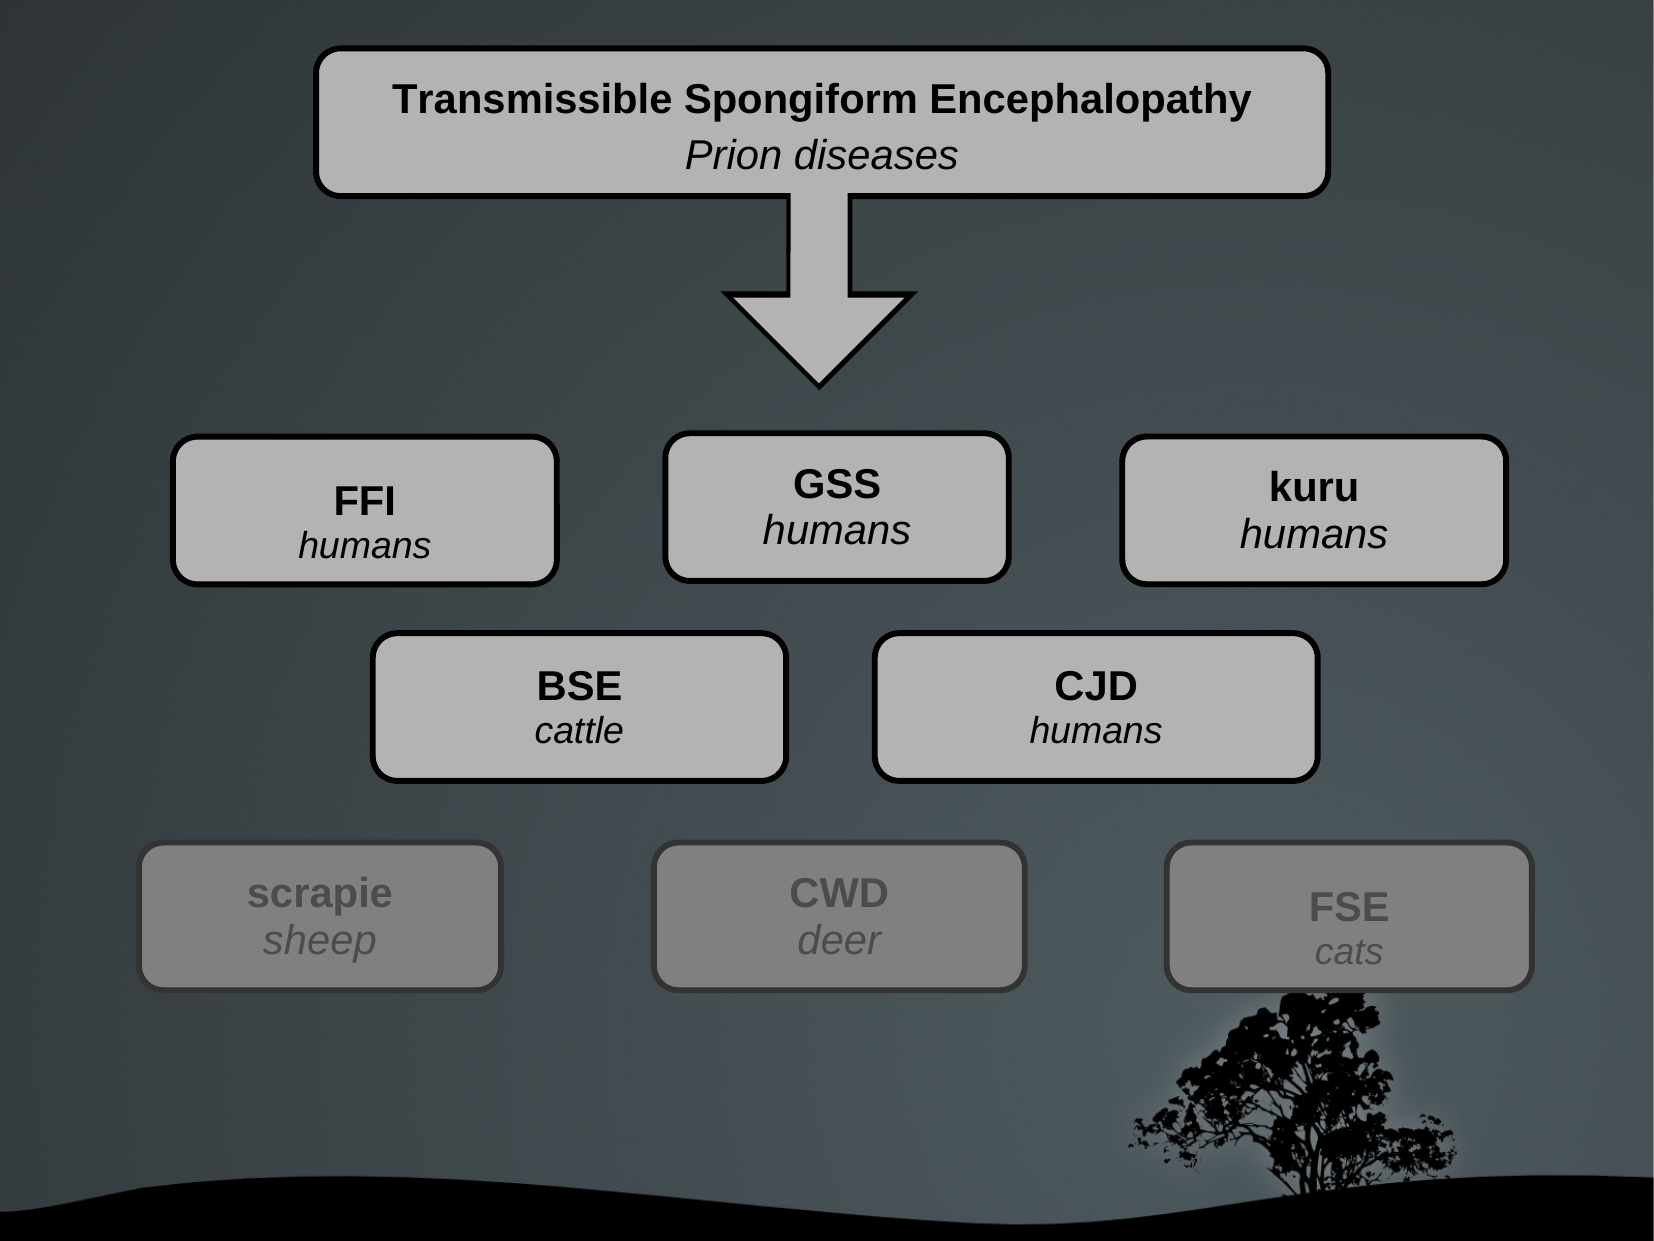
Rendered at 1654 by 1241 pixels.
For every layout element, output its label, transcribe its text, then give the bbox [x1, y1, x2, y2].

text_box FSE cats [1166, 842, 1532, 991]
text_box FFI humans [172, 436, 557, 585]
text_box GSS humans [665, 433, 1009, 581]
text_box BSE cattle [372, 633, 787, 781]
text_box CWD deer [653, 842, 1025, 991]
text_box Transmissible Spongiform Encephalopathy Prion diseases [316, 48, 1329, 197]
text_box kuru humans [1122, 436, 1507, 585]
text_box [720, 186, 919, 391]
picture [0, 0, 1654, 1241]
text_box CJD humans [874, 633, 1318, 781]
text_box scrapie sheep [138, 842, 502, 991]
